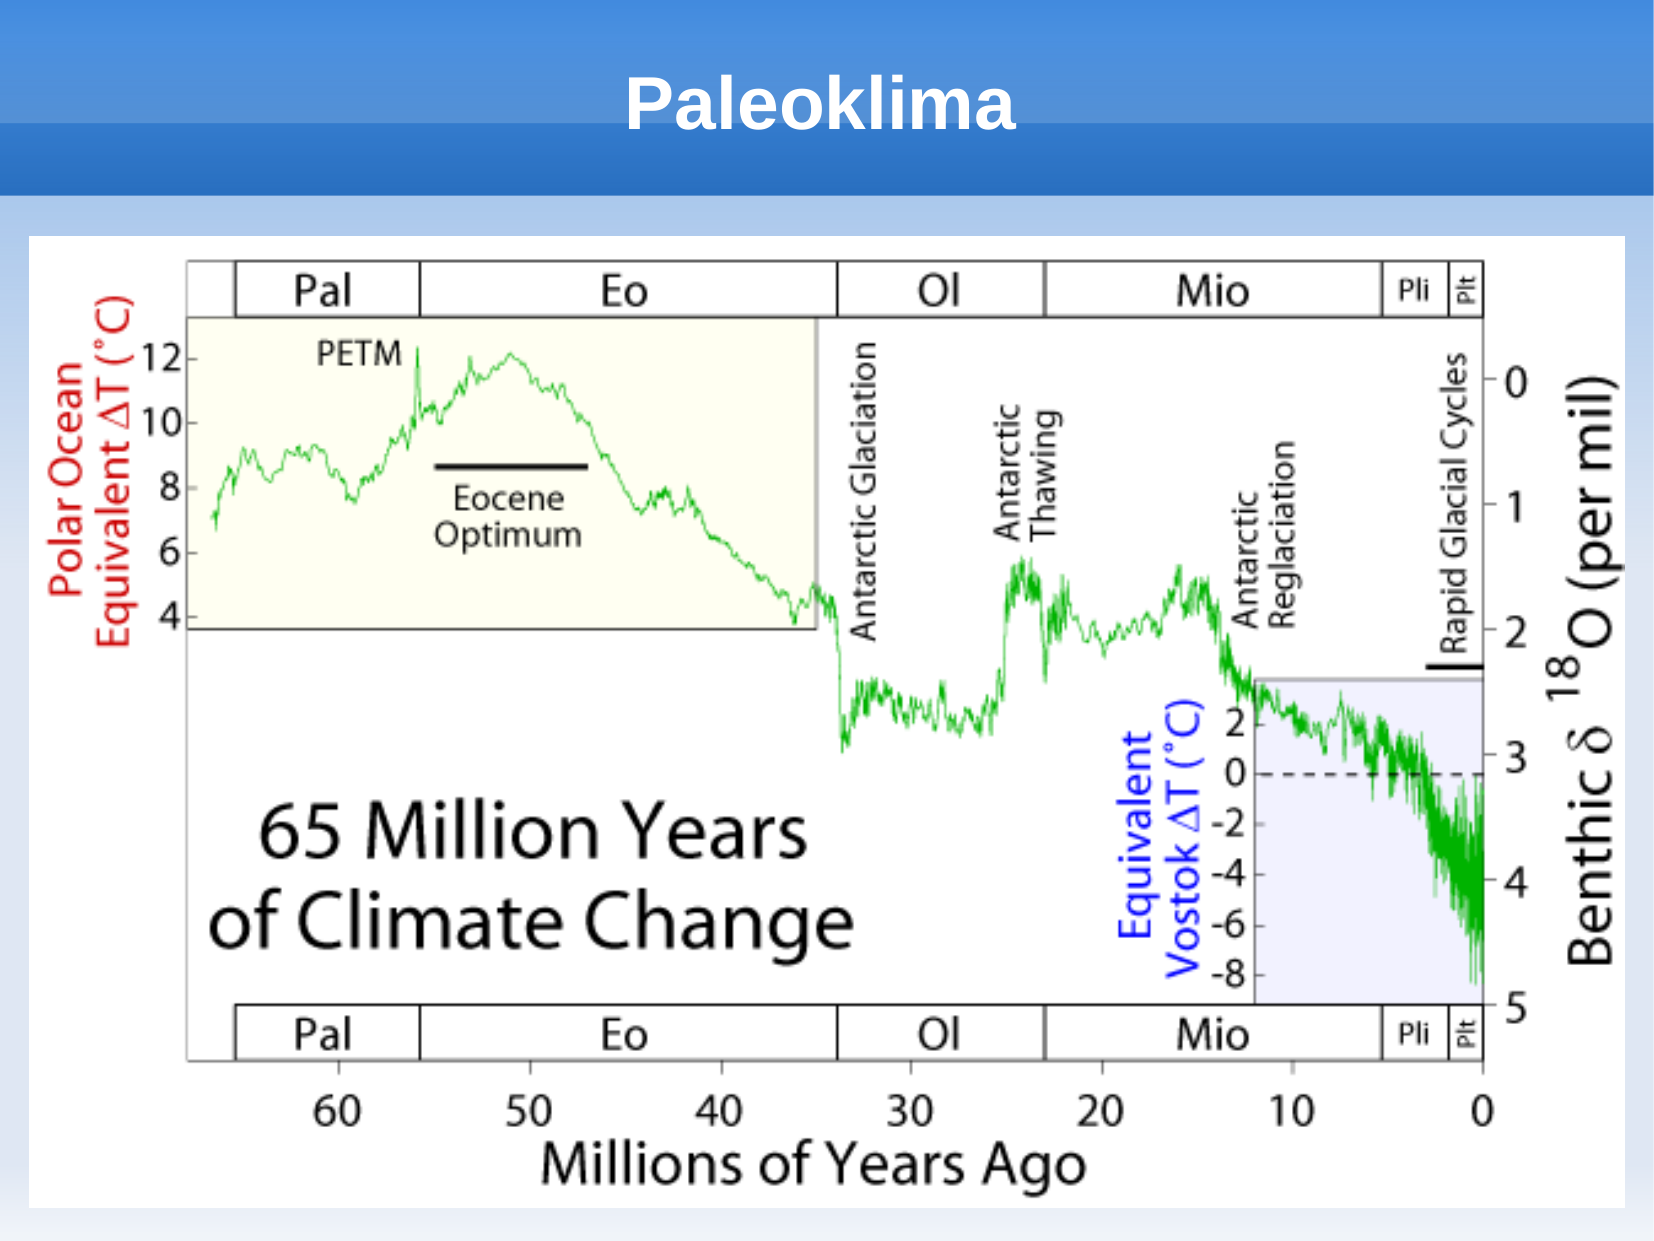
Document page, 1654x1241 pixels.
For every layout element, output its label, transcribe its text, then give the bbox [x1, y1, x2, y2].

picture [0, 0, 1654, 1241]
title Paleoklima [76, 0, 1565, 208]
